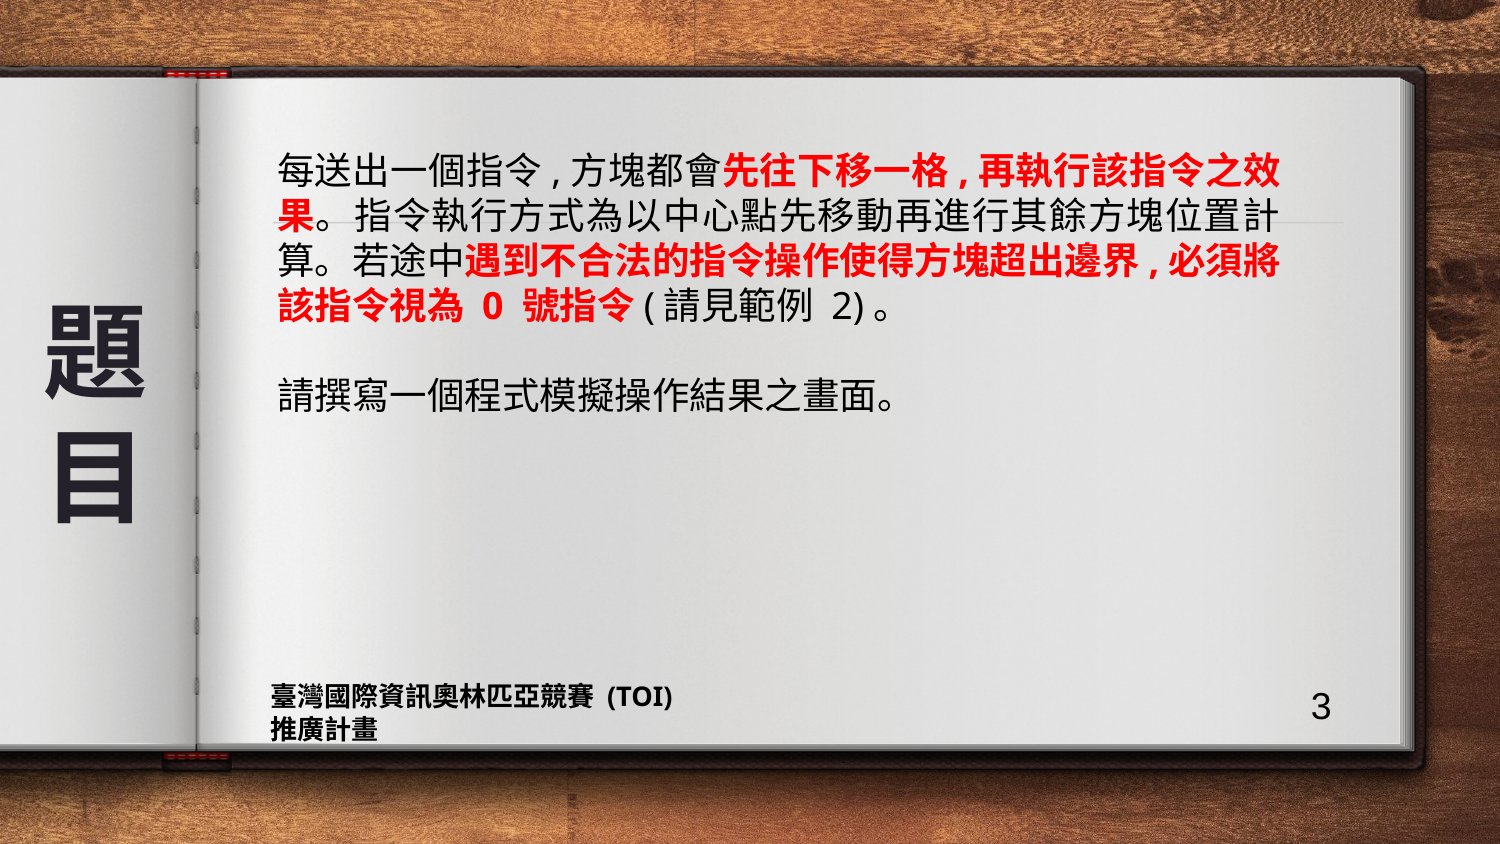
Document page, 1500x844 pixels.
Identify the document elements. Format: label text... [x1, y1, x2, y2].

picture [0, 0, 1500, 844]
text_box 題 目 [63, 327, 78, 332]
text_box 題 目 [108, 329, 127, 334]
text_box 題 目 [28, 306, 210, 552]
text_box 題 目 [108, 341, 127, 346]
text_box 題 目 [63, 314, 78, 319]
text_box <number> [1295, 672, 1386, 737]
text_box 題 目 [108, 354, 127, 359]
text_box 每送出一個指令,方塊都會先往下移一格,再執行該指令之效果。指令執行方式為以中心點先移動再進行其餘方塊位置計算。若途中遇到不合法的指令操作使得方塊超出邊界,必須將該指令視為 0 號指令(請見範例 2)。 請撰寫一個程式模擬操作結果之畫面。 [262, 140, 1296, 522]
